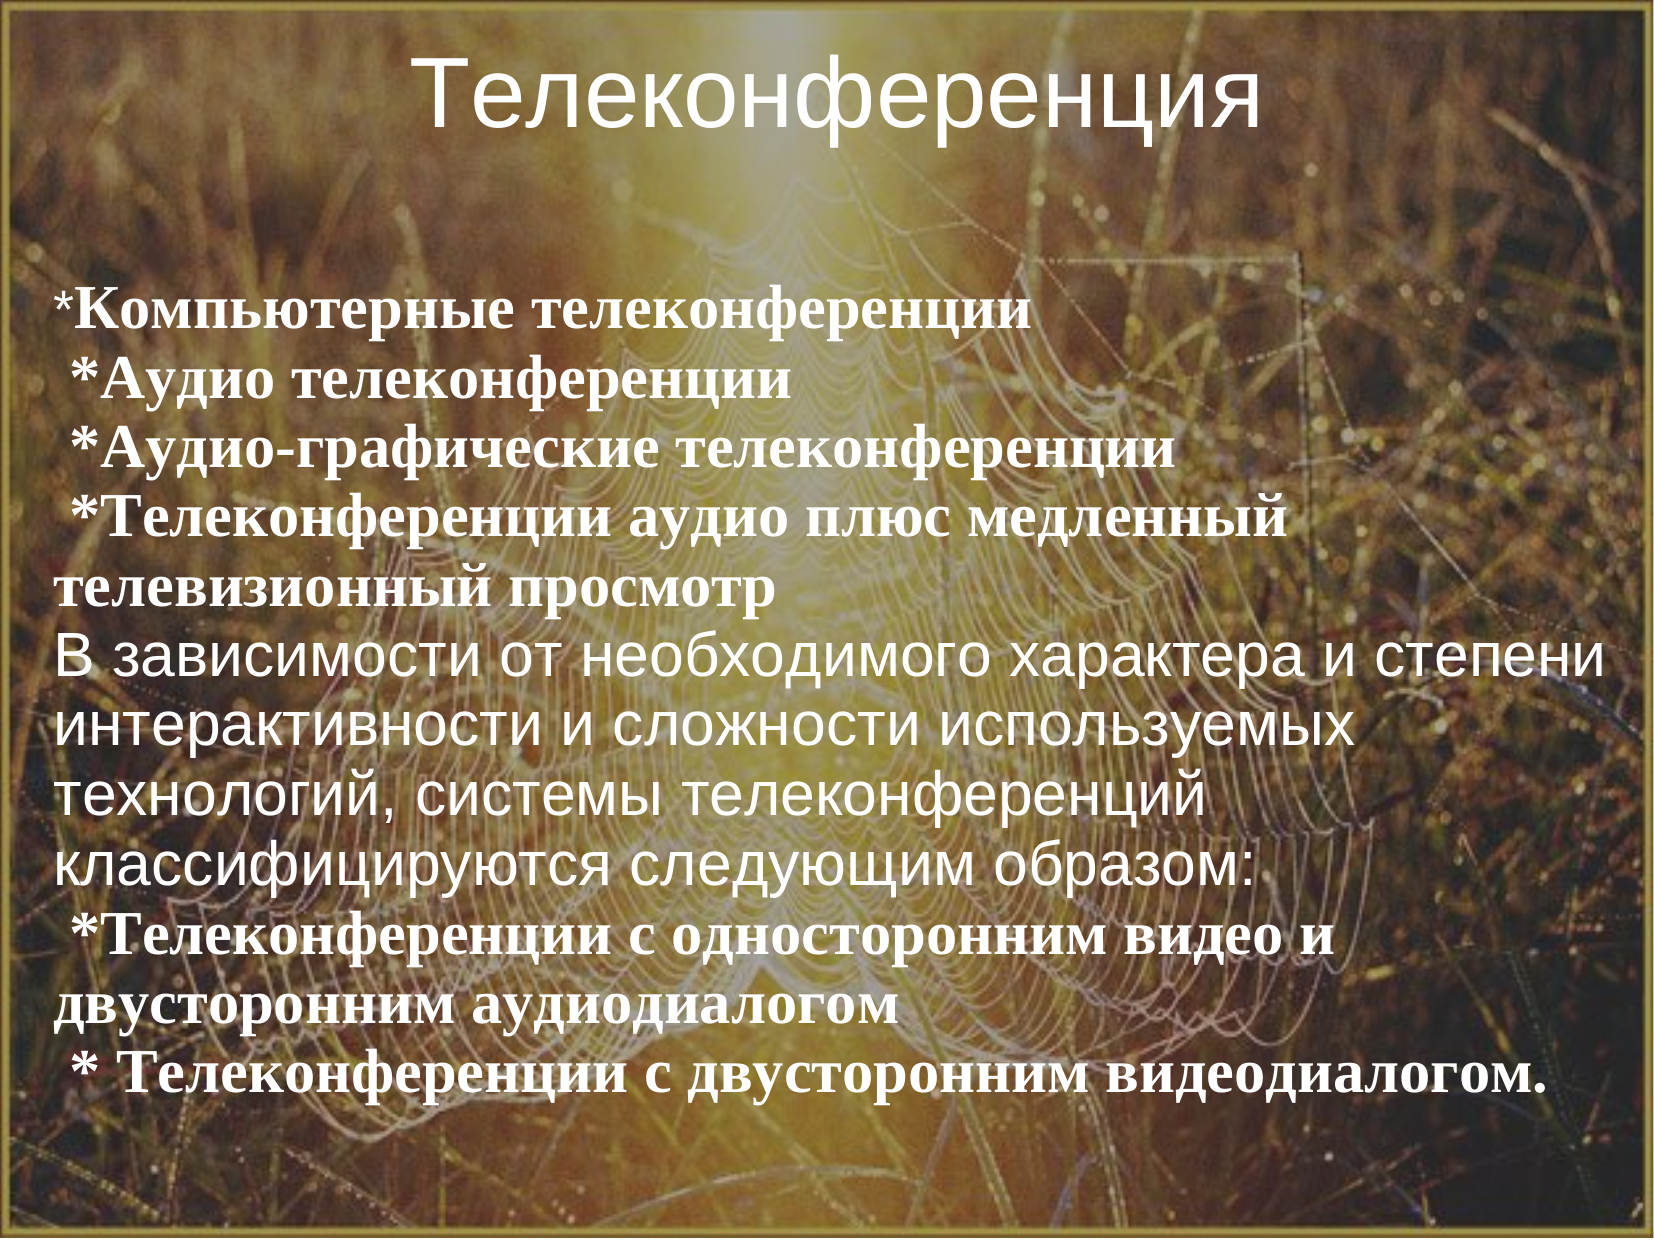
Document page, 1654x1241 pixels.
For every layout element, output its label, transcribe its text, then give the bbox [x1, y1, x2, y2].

picture [0, 0, 1654, 1238]
text_box Телеконференция [394, 37, 1281, 150]
text_box *Компьютерные телеконференции *Аудио телеконференции *Аудио-графические телеконференции *Телеконференции аудио плюс медленный телевизионный просмотр В зависимости от необходимого характера и степени интерактивности и сложности используемых технологий, системы телеконференций классифицируются следующим образом: *Телеконференции с односторонним видео и двусторонним аудиодиалогом * Телеконференции с двусторонним видеодиалогом. [38, 265, 1654, 1182]
